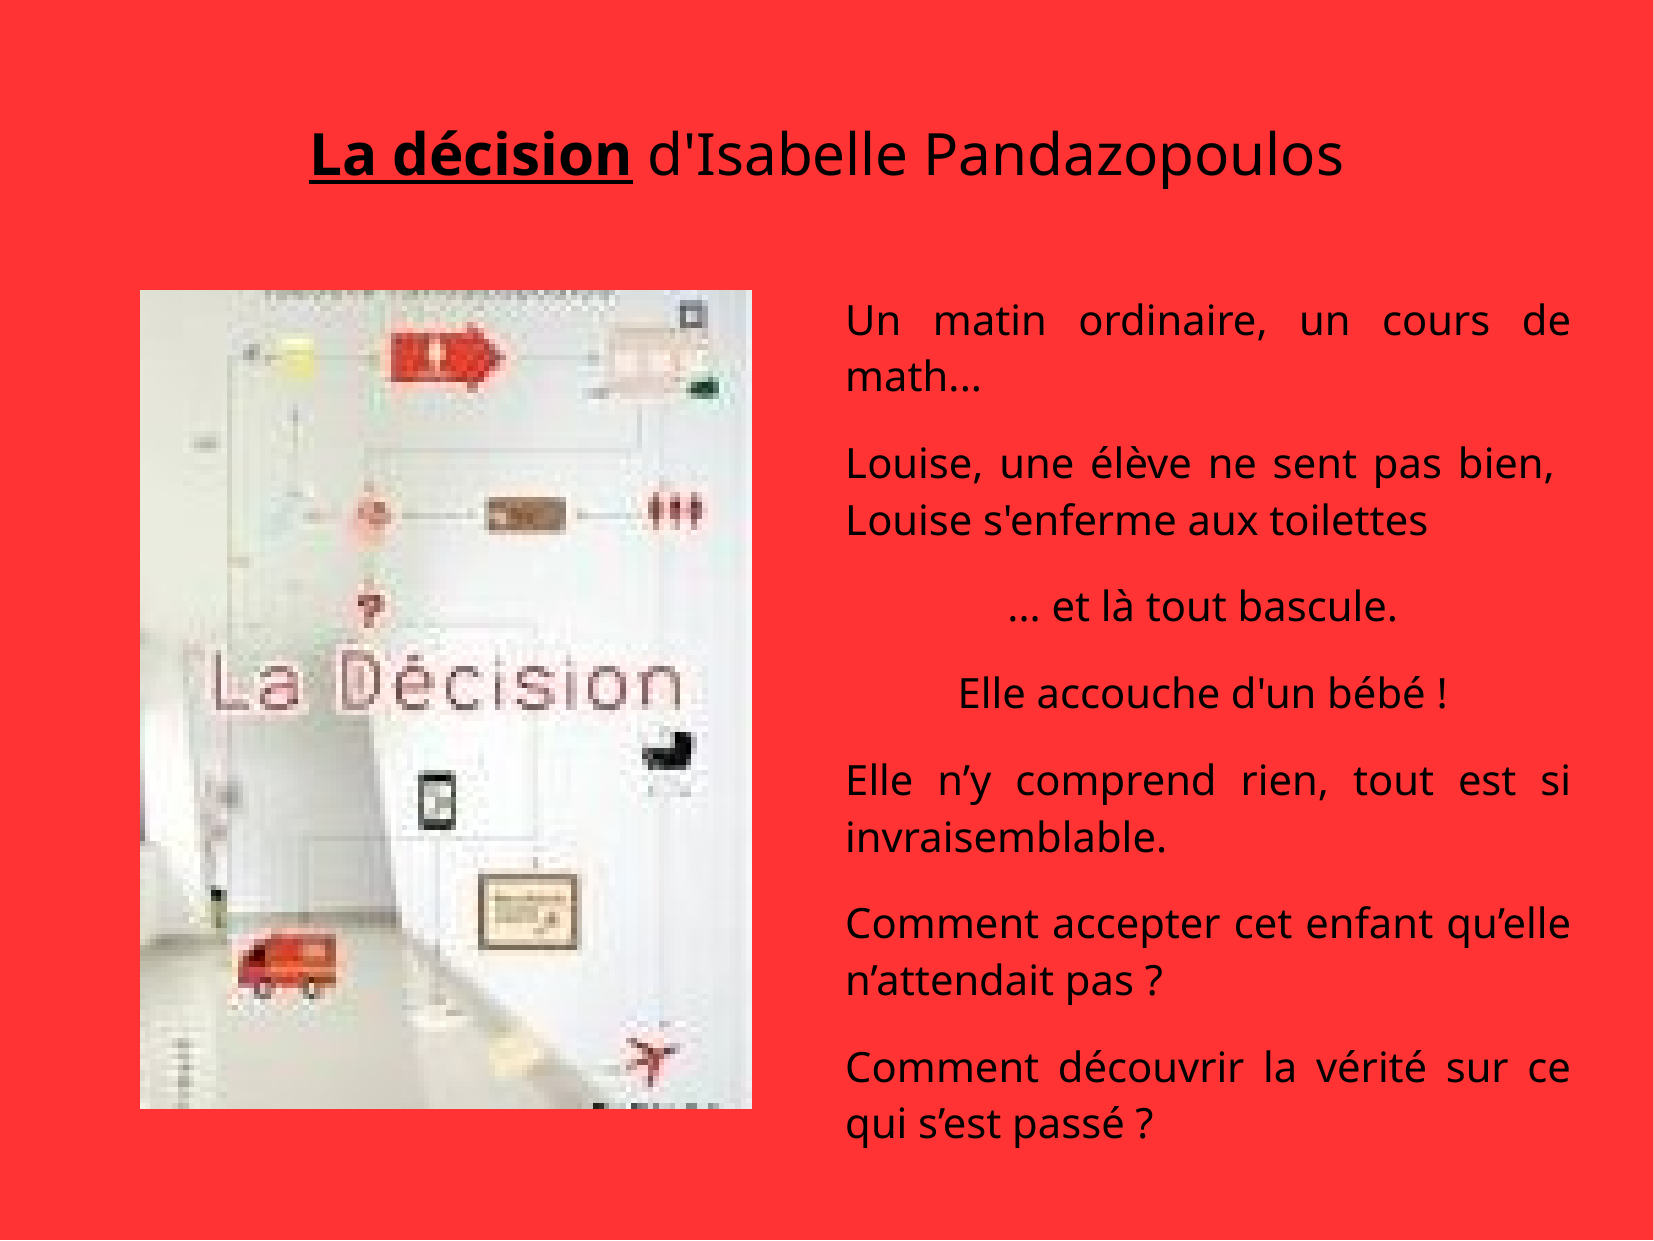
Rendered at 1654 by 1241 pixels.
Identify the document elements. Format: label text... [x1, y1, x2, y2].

title La décision d'Isabelle Pandazopoulos [82, 56, 1571, 250]
list Un matin ordinaire, un cours de math... Louise, une élève ne sent pas bien, Louise s'enferme aux toilettes ... et là tout bascule. Elle accouche d'un bébé ! Elle n’y comprend rien, tout est si invraisemblable. Comment accepter cet enfant qu’elle n’attendait pas ? Comment découvrir la vérité sur ce qui s’est passé ? [845, 290, 1572, 1164]
picture [140, 290, 752, 1109]
